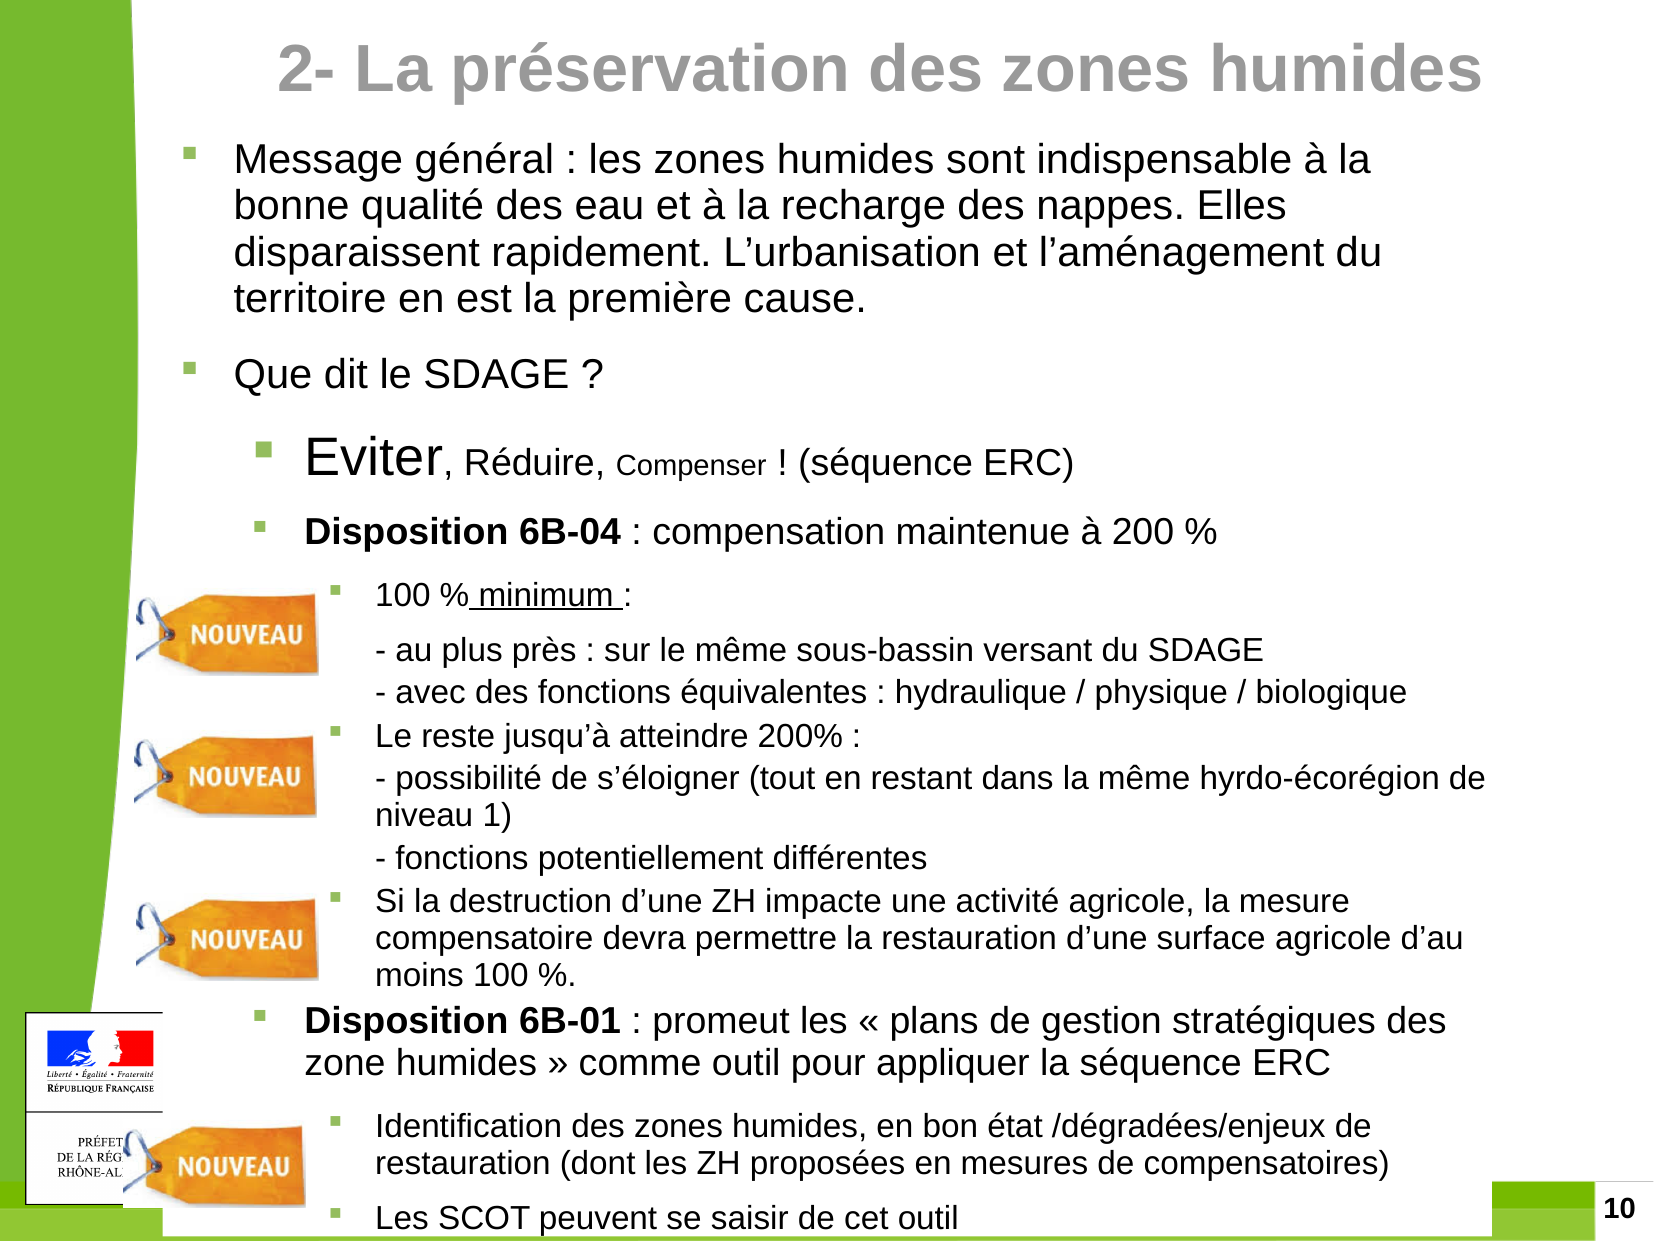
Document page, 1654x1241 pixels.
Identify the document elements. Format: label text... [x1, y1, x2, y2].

list Message général : les zones humides sont indispensable à la bonne qualité des eau et à la recharge des nappes. Elles disparaissent rapidement. L’urbanisation et l’aménagement du territoire en est la première cause. Que dit le SDAGE ? Eviter, Réduire, Compenser ! (séquence ERC) Disposition 6B-04 : compensation maintenue à 200 % 100 % minimum : - au plus près : sur le même sous-bassin versant du SDAGE - avec des fonctions équivalentes : hydraulique / physique / biologique Le reste jusqu’à atteindre 200% : - possibilité de s’éloigner (tout en restant dans la même hyrdo-écorégion de niveau 1) - fonctions potentiellement différentes Si la destruction d’une ZH impacte une activité agricole, la mesure compensatoire devra permettre la restauration d’une surface agricole d’au moins 100 %. Disposition 6B-01 : promeut les « plans de gestion stratégiques des zone humides » comme outil pour appliquer la séquence ERC Identification des zones humides, en bon état /dégradées/enjeux de restauration (dont les ZH proposées en mesures de compensatoires) Les SCOT peuvent se saisir de cet outil [162, 135, 1492, 1237]
title 2- La préservation des zones humides [163, 0, 1599, 165]
picture [0, 0, 1654, 1241]
